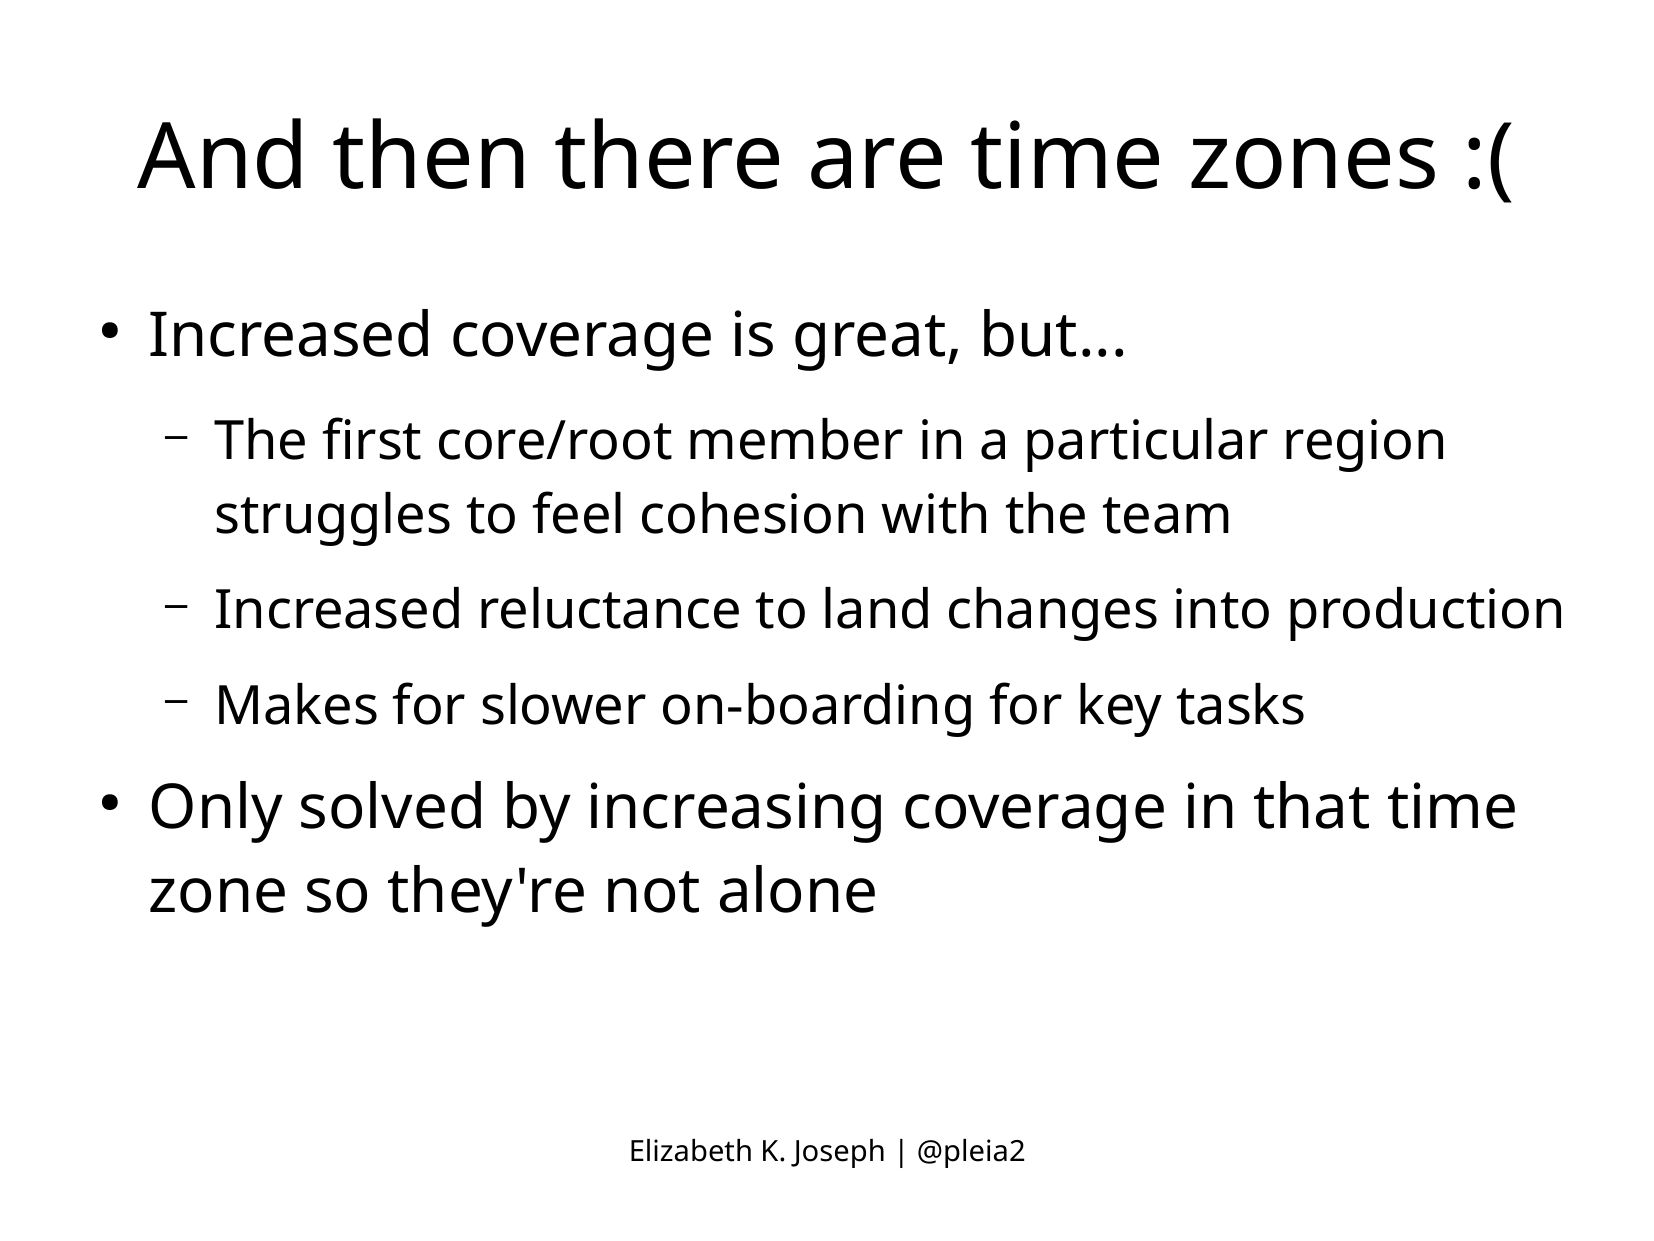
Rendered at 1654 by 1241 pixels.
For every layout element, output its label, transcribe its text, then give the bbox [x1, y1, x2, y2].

title And then there are time zones :( [82, 49, 1571, 257]
list Increased coverage is great, but... The first core/root member in a particular region struggles to feel cohesion with the team Increased reluctance to land changes into production Makes for slower on-boarding for key tasks Only solved by increasing coverage in that time zone so they're not alone [82, 290, 1571, 1010]
